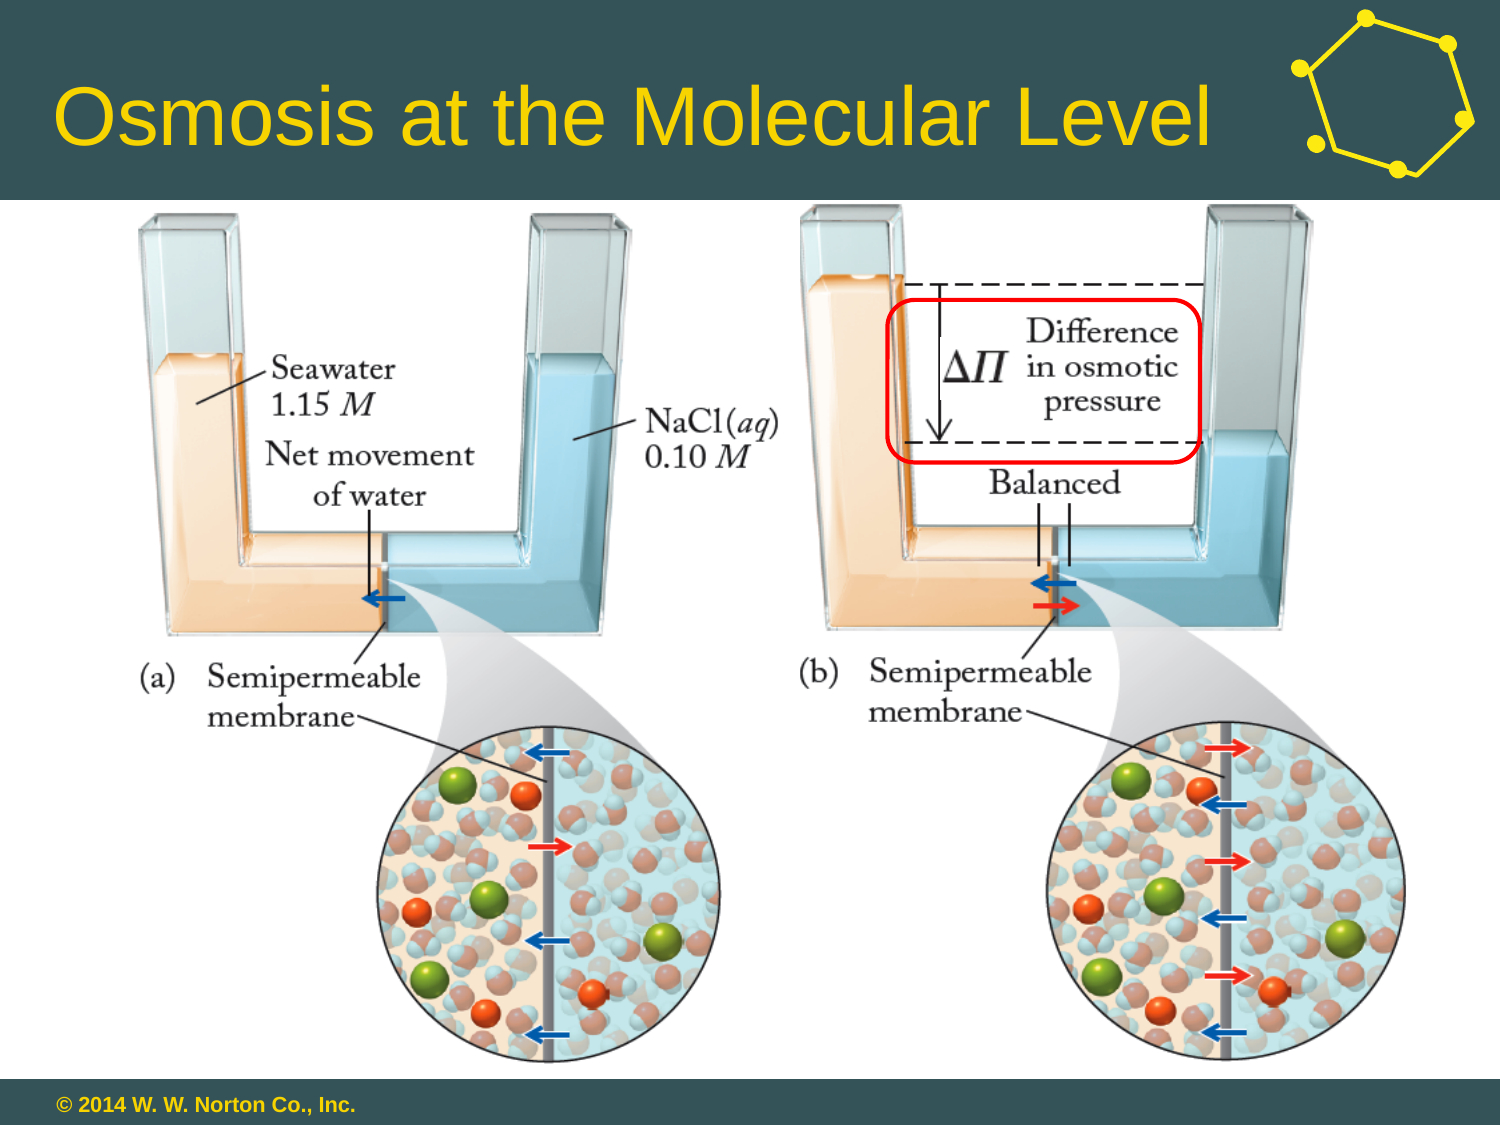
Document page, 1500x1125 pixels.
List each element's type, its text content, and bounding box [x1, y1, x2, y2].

title Osmosis at the Molecular Level [37, 37, 1375, 188]
picture [125, 208, 788, 1077]
picture [800, 200, 1413, 1075]
